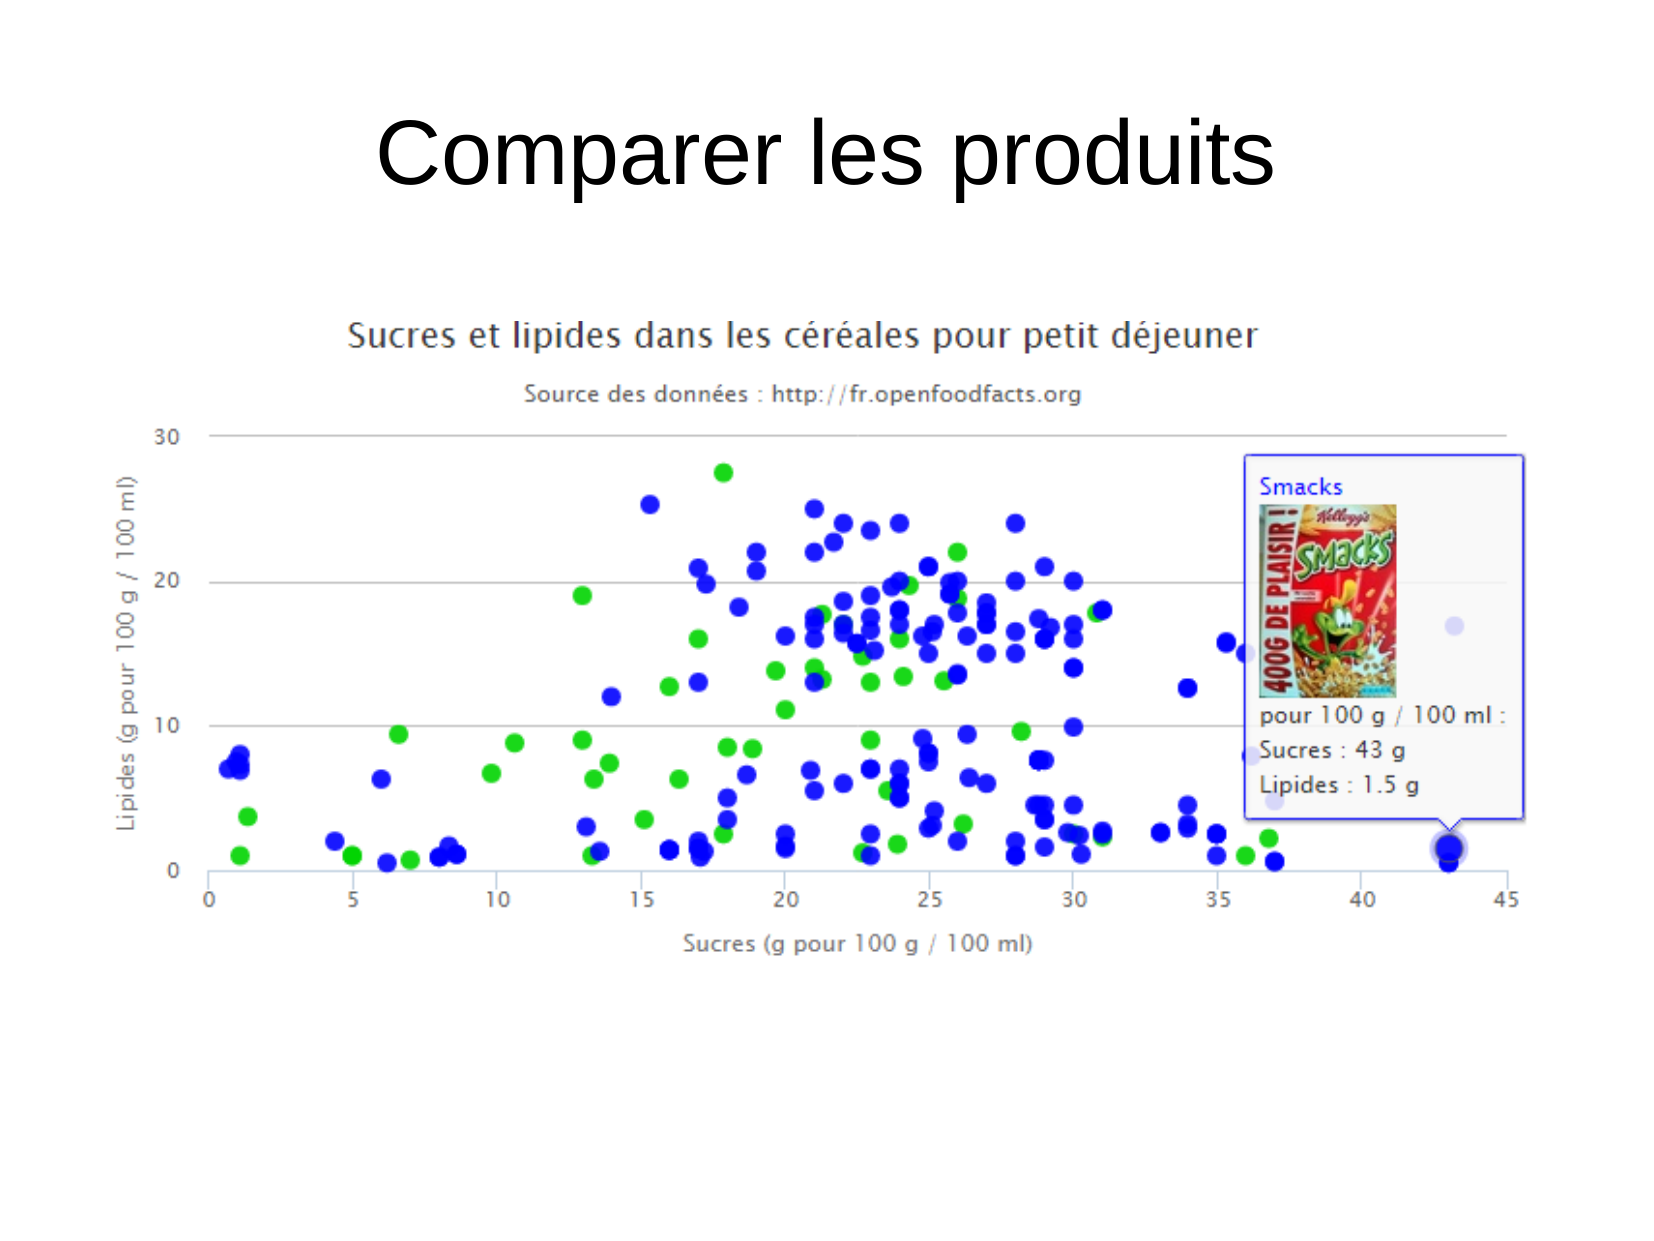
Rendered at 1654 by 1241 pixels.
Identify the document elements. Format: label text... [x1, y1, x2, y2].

title Comparer les produits [82, 49, 1571, 257]
picture [82, 321, 1571, 979]
